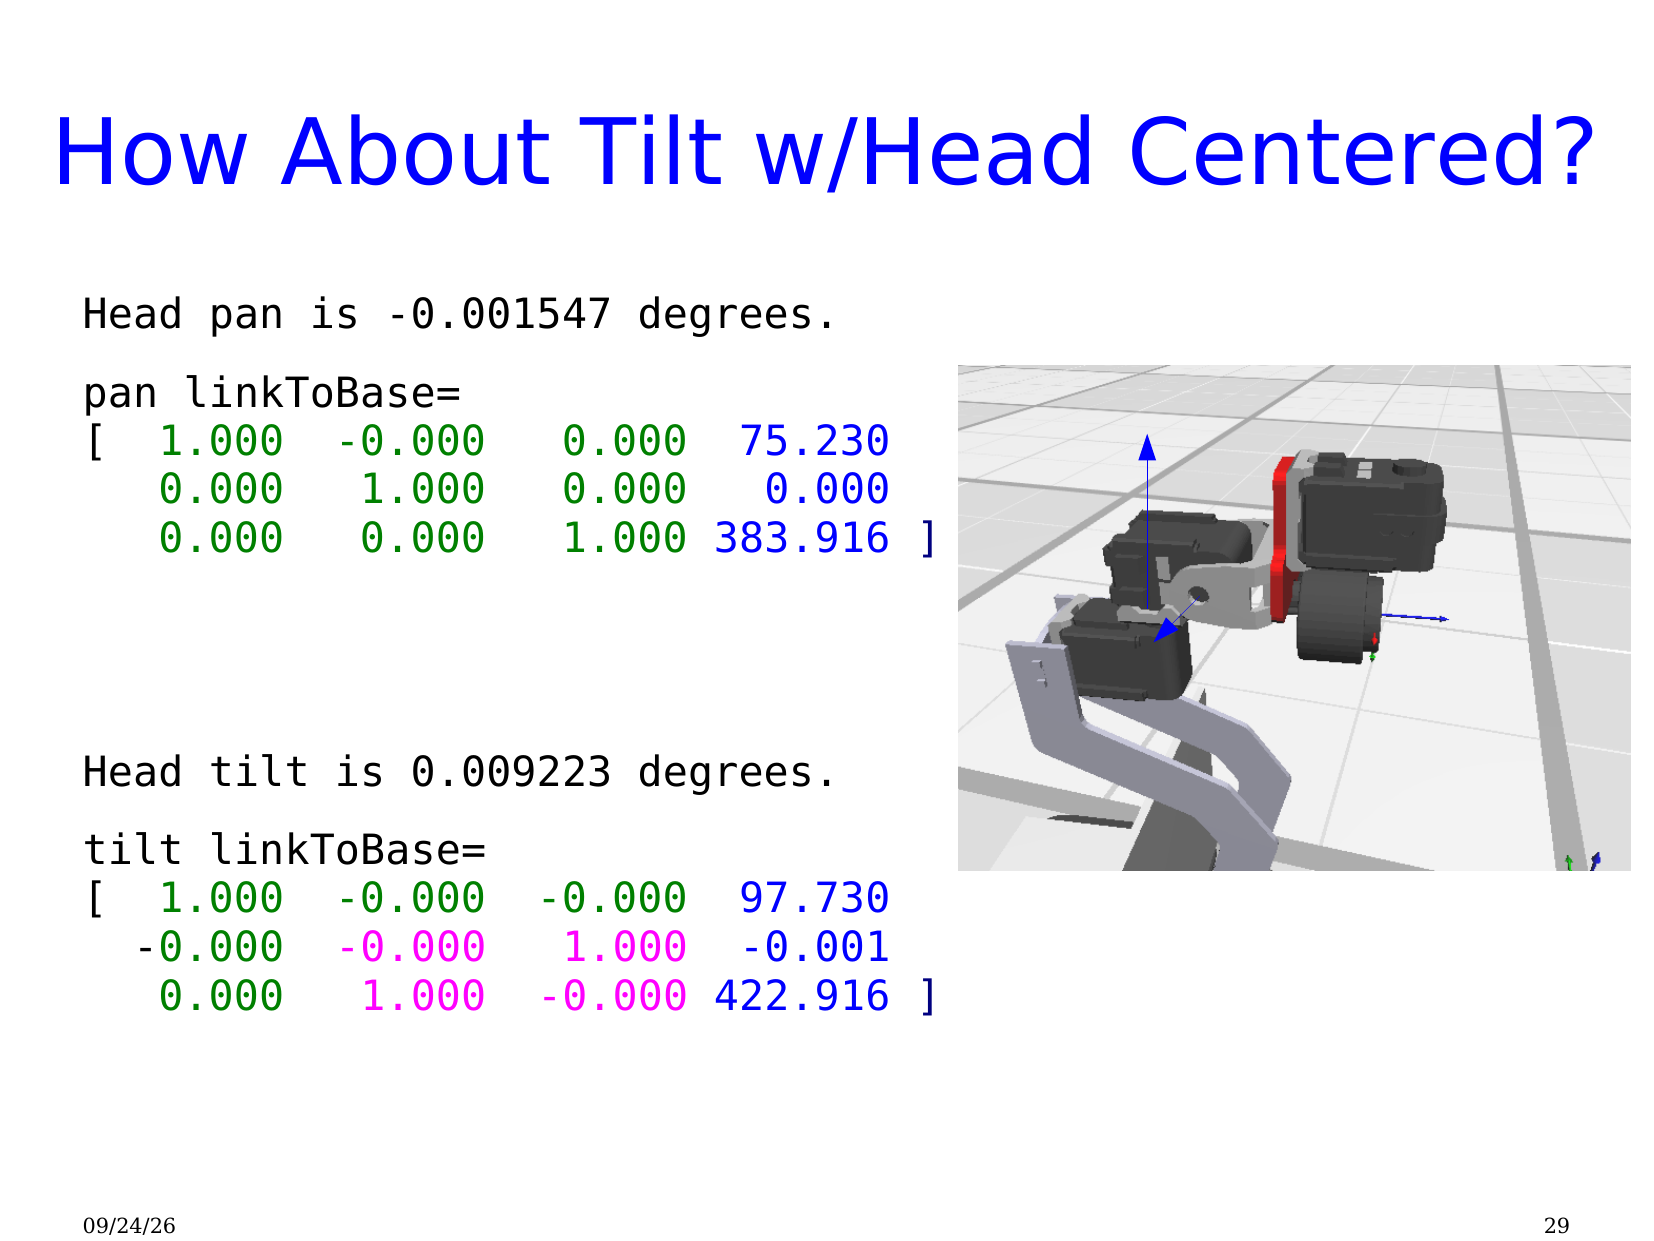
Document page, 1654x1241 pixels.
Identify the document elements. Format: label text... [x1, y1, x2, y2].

list Head pan is -0.001547 degrees. pan linkToBase= [ 1.000 -0.000 0.000 75.230 0.000 1.000 0.000 0.000 0.000 0.000 1.000 383.916 ] Head tilt is 0.009223 degrees. tilt linkToBase= [ 1.000 -0.000 -0.000 97.730 -0.000 -0.000 1.000 -0.001 0.000 1.000 -0.000 422.916 ] [82, 290, 1571, 1176]
title How About Tilt w/Head Centered? [0, 56, 1653, 250]
picture [958, 365, 1631, 871]
